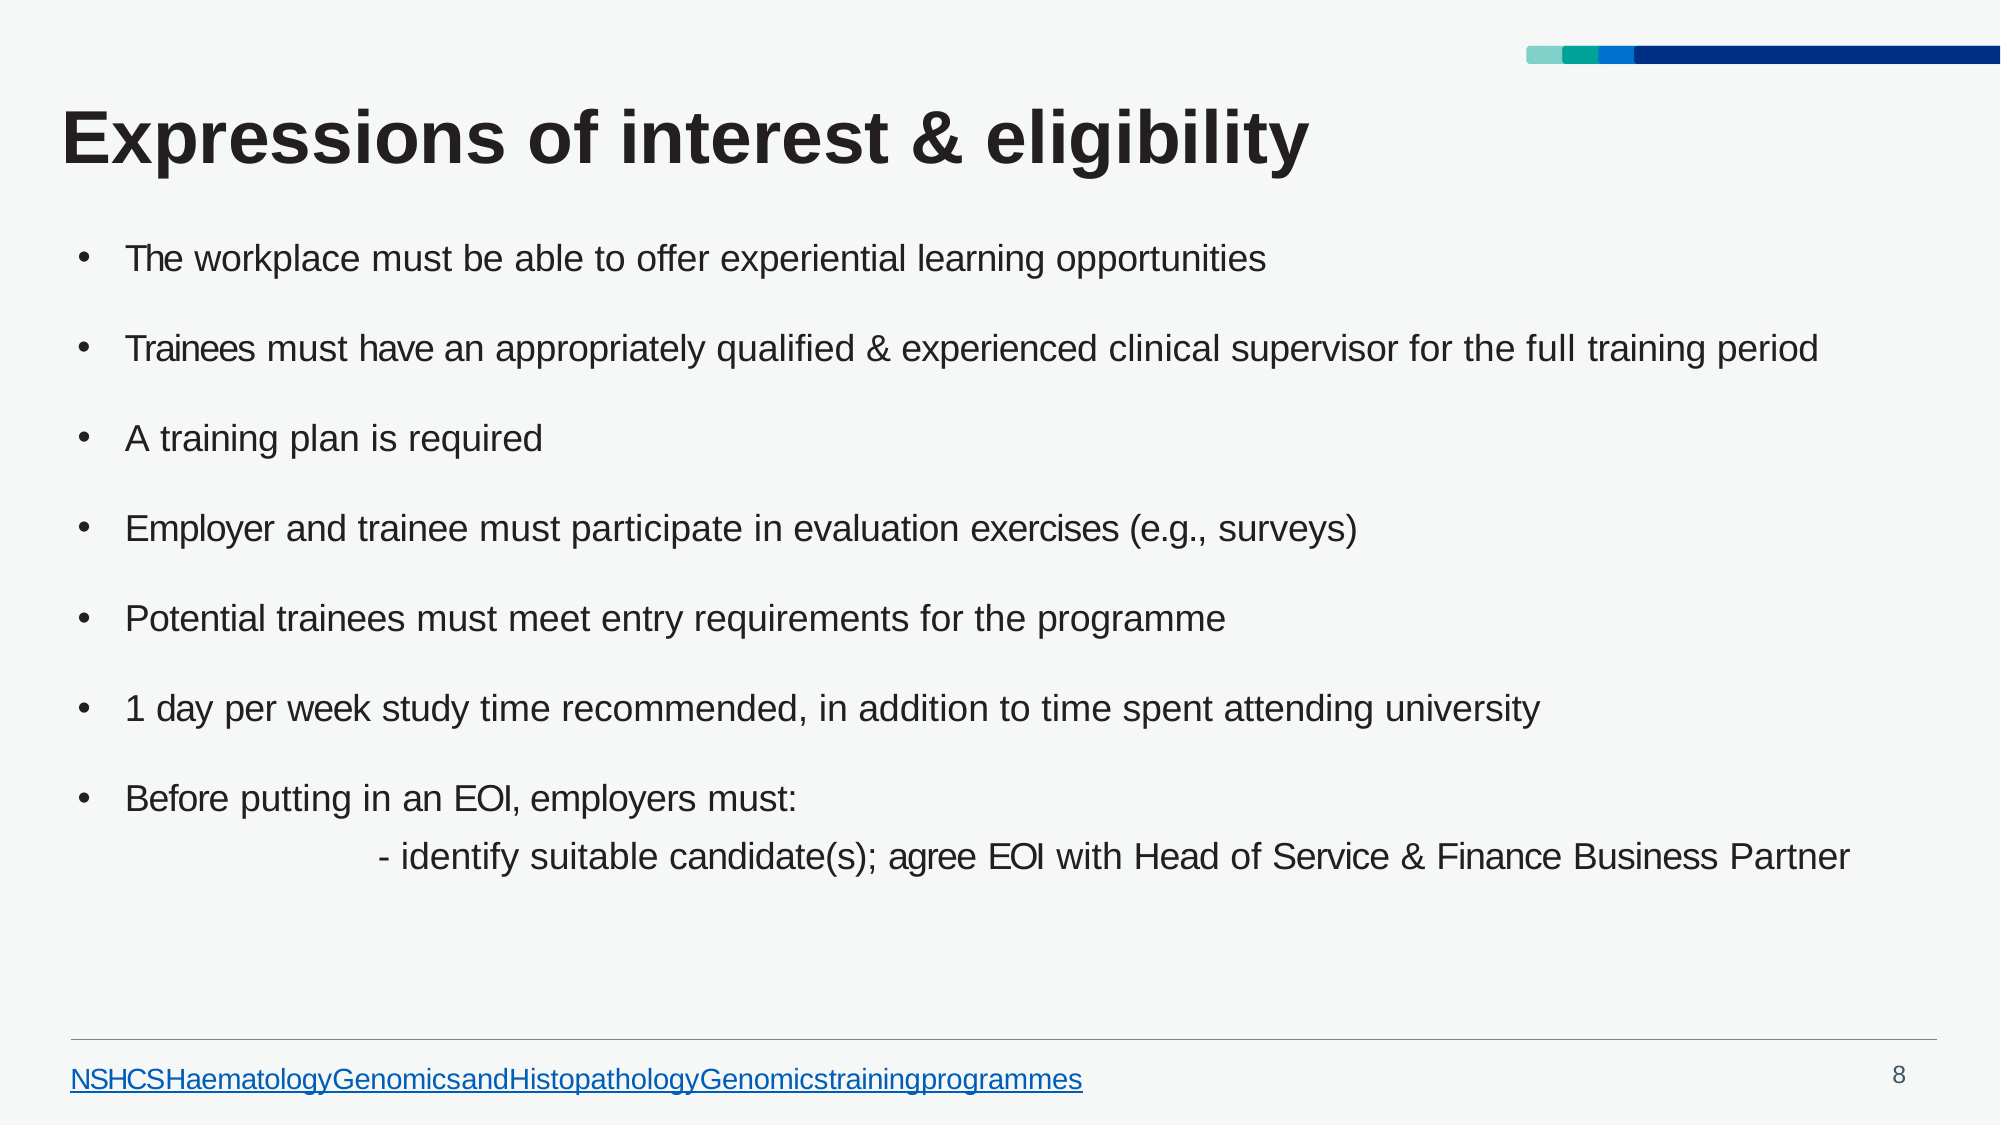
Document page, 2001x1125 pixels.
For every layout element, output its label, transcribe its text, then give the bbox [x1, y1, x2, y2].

title Expressions of interest & eligibility [61, 68, 1933, 210]
list The workplace must be able to offer experiential learning opportunities Trainees must have an appropriately qualified & experienced clinical supervisor for the full training period A training plan is required Employer and trainee must participate in evaluation exercises (e.g., surveys) Potential trainees must meet entry requirements for the programme 1 day per week study time recommended, in addition to time spent attending university Before putting in an EOI, employers must: - identify suitable candidate(s); agree EOI with Head of Service & Finance Business Partner [61, 232, 1933, 964]
text_box NSHCS Haematology Genomics and Histopathology Genomics training programmes [68, 1059, 1131, 1100]
